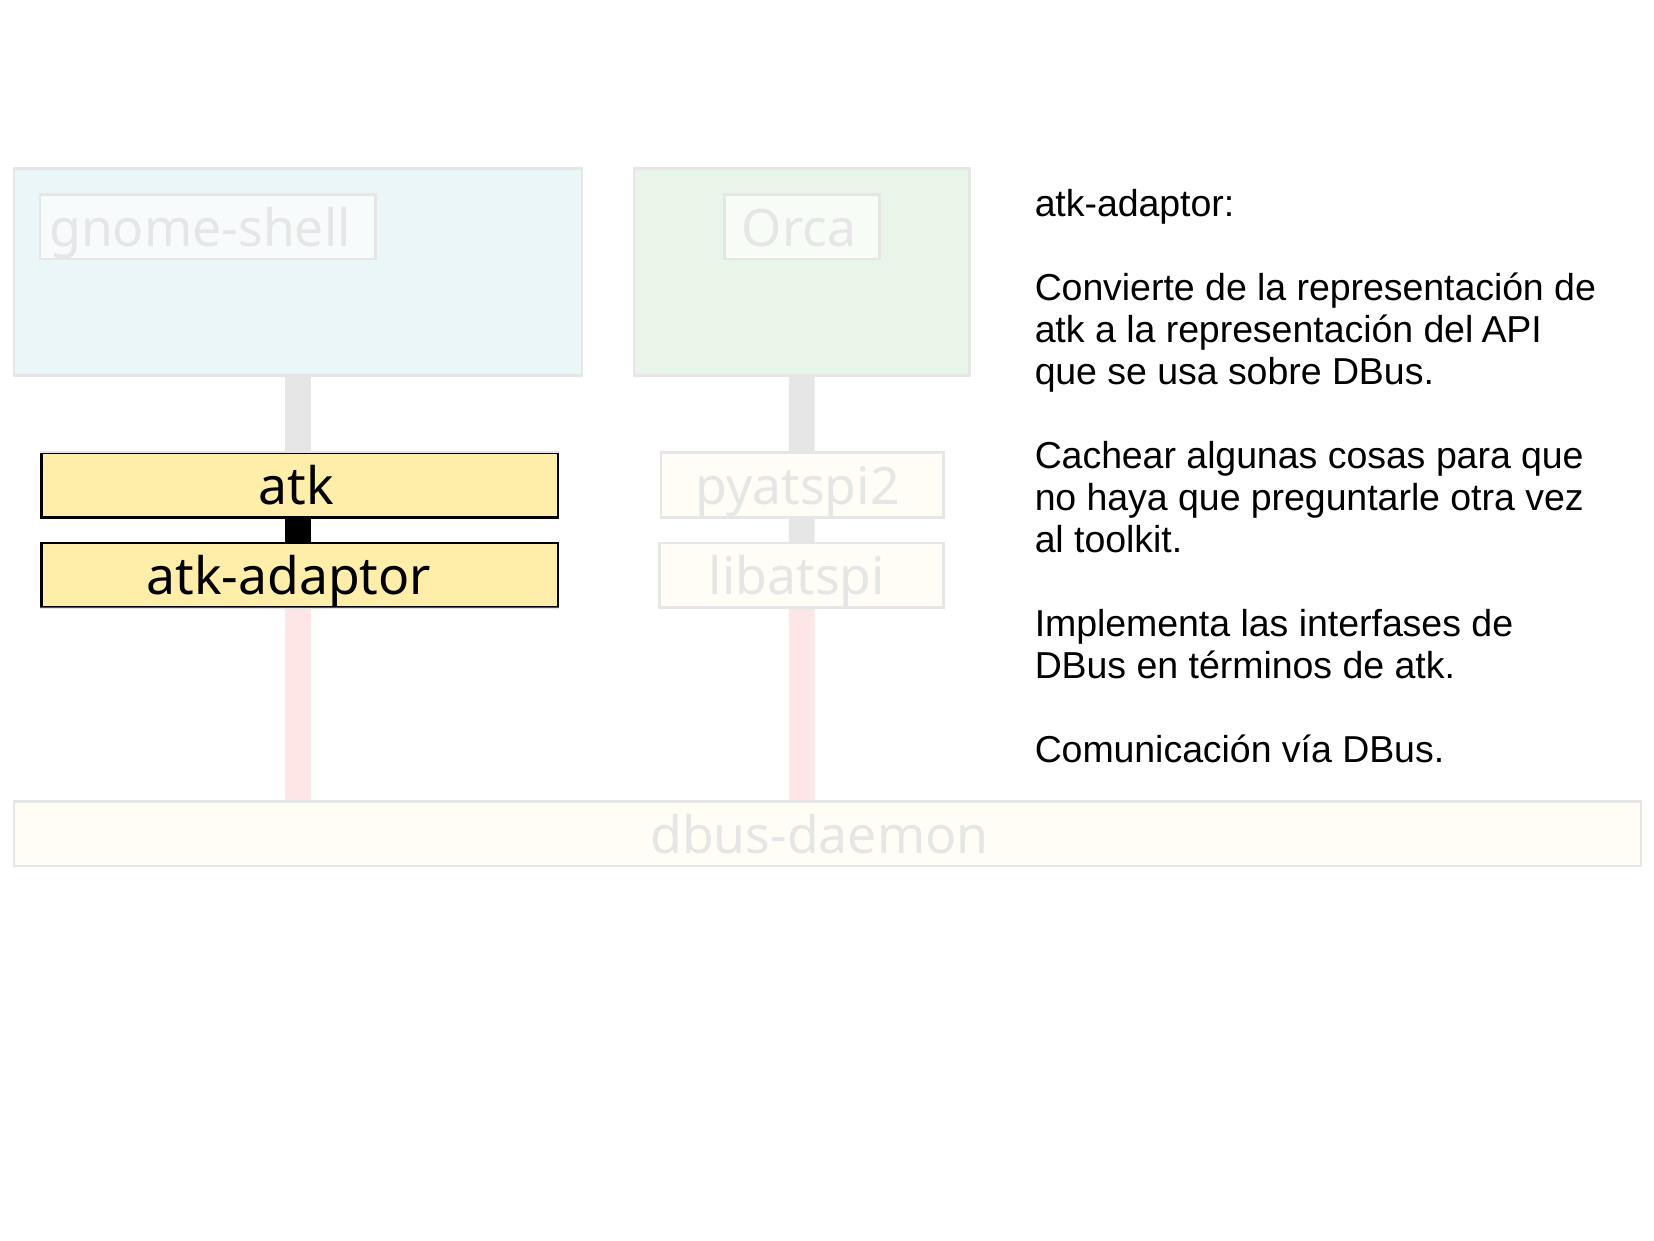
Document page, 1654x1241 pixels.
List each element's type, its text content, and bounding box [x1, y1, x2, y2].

text_box atk-adaptor: Convierte de la representación de atk a la representación del API que se usa sobre DBus. Cachear algunas cosas para que no haya que preguntarle otra vez al toolkit. Implementa las interfases de DBus en términos de atk. Comunicación vía DBus. [1020, 175, 1621, 779]
picture [1, 155, 1653, 1086]
